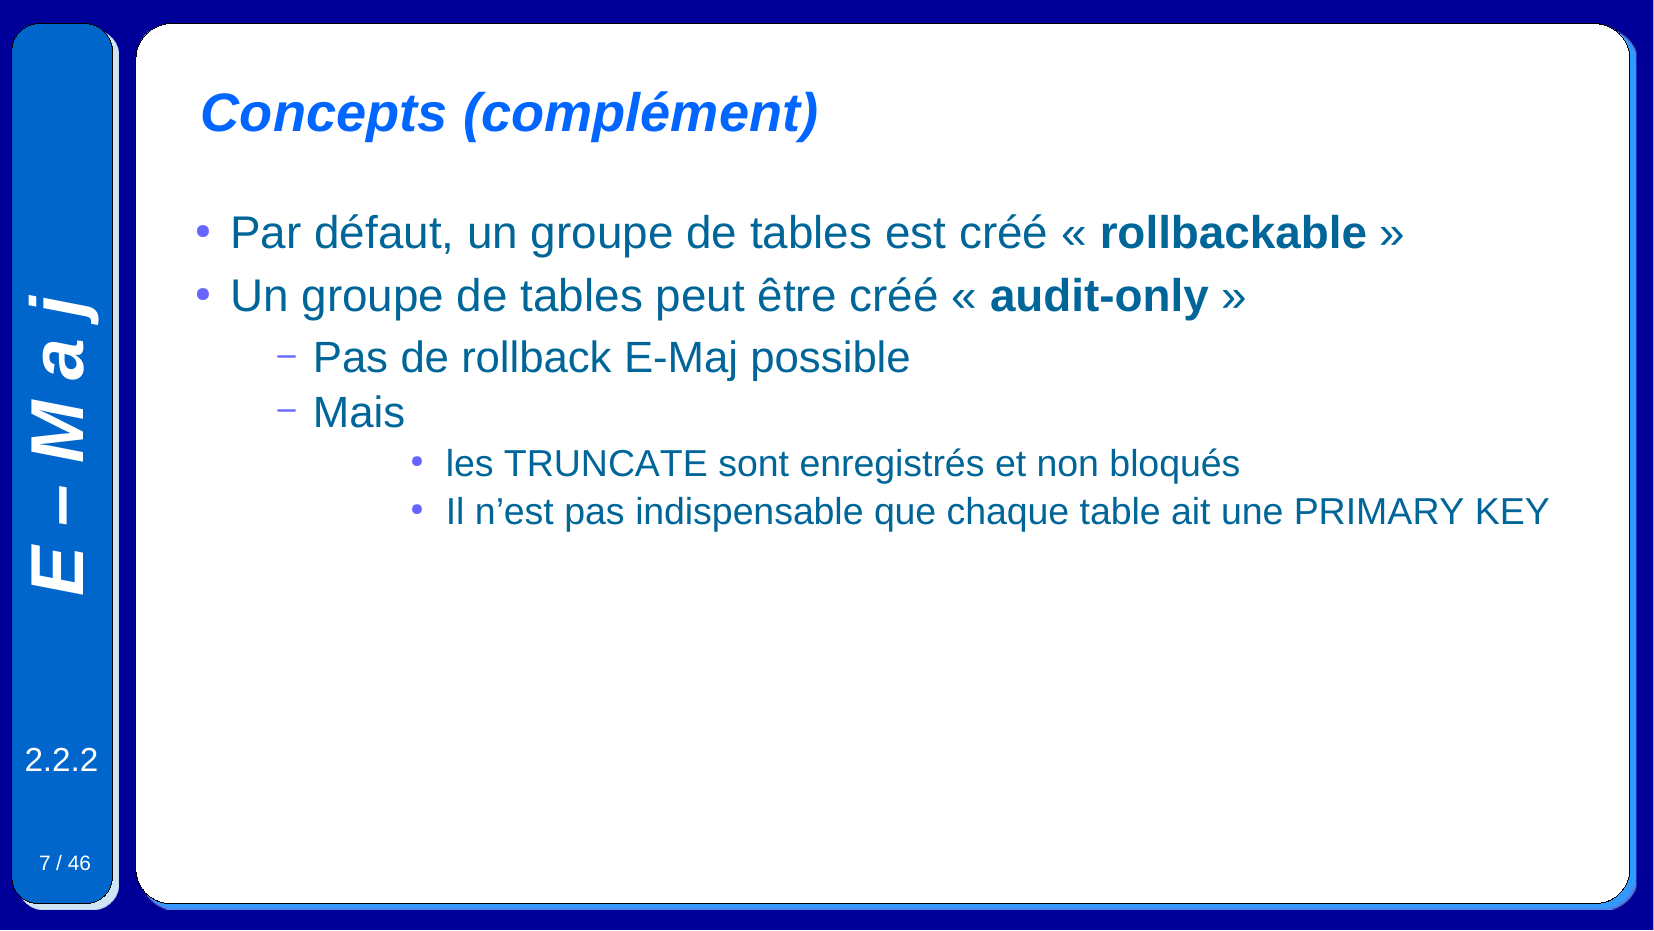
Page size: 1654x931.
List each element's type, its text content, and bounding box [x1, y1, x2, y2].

list Par défaut, un groupe de tables est créé « rollbackable » Un groupe de tables peut être créé « audit-only » Pas de rollback E-Maj possible Mais les TRUNCATE sont enregistrés et non bloqués Il n’est pas indispensable que chaque table ait une PRIMARY KEY [177, 206, 1587, 827]
title Concepts (complément) [200, 34, 1575, 191]
